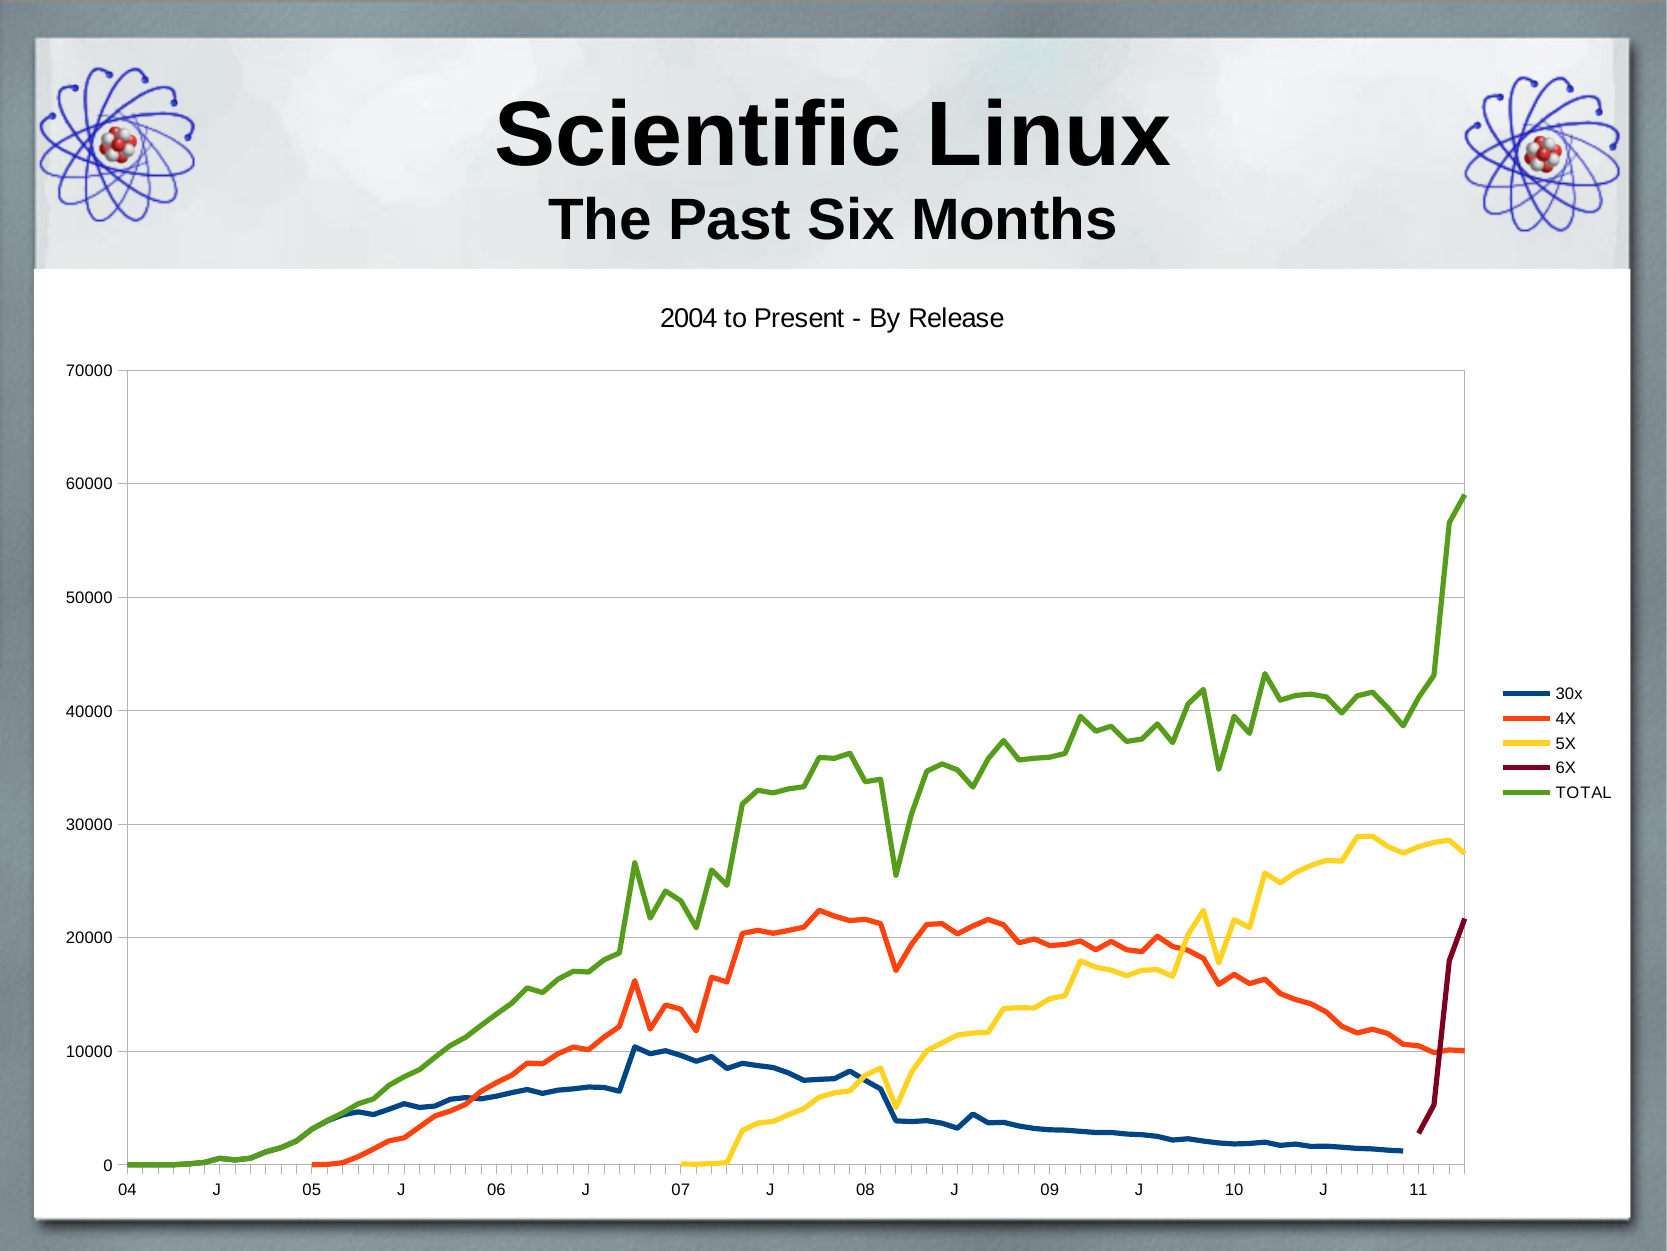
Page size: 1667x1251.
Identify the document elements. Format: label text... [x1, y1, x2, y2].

title Scientific Linux The Past Six Months [289, 81, 1378, 253]
chart [33, 268, 1631, 1218]
picture [0, 0, 1667, 1251]
